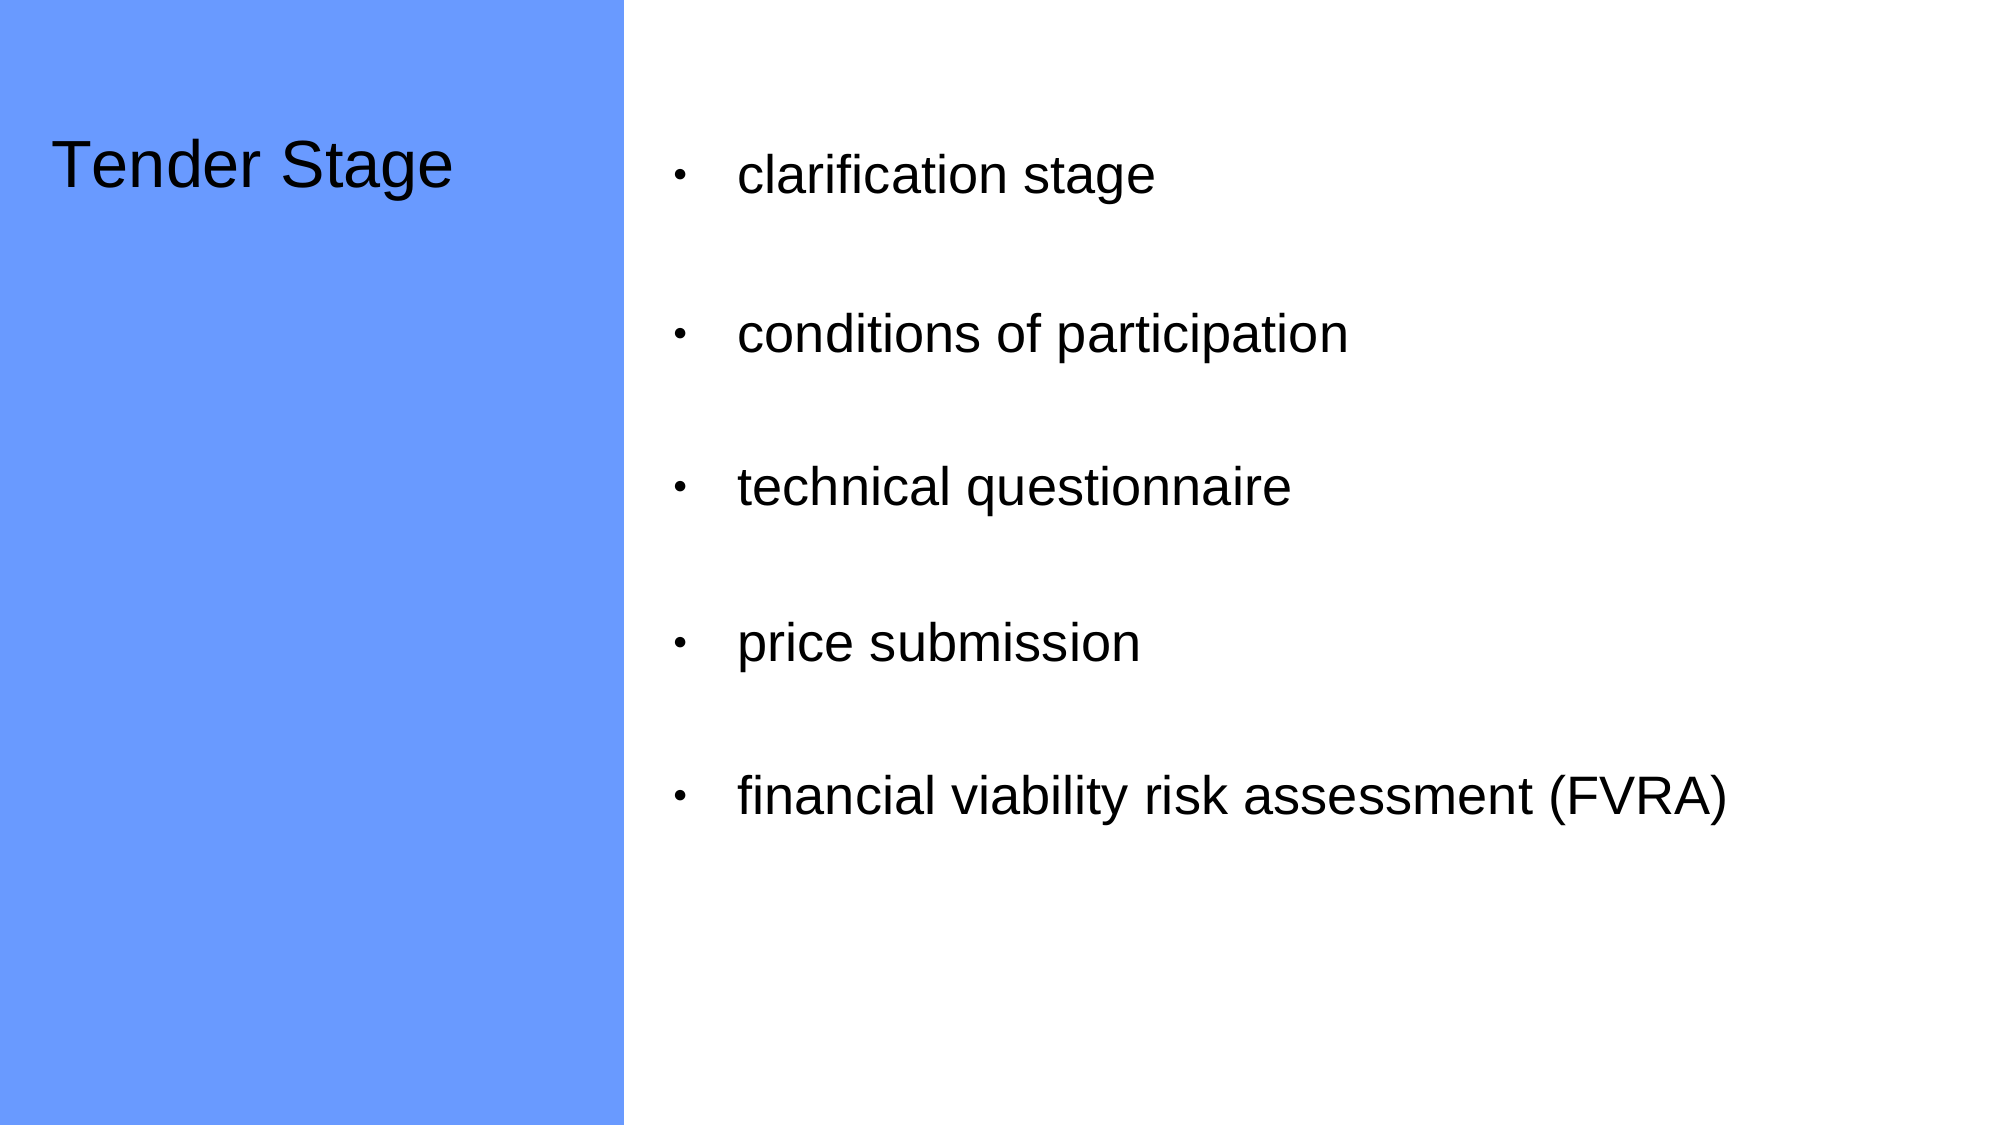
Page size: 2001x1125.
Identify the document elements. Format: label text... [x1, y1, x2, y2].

subtitle clarification stage conditions of participation technical questionnaire price submission financial viability risk assessment (FVRA) [632, 123, 1969, 959]
title Tender Stage [31, 100, 560, 240]
